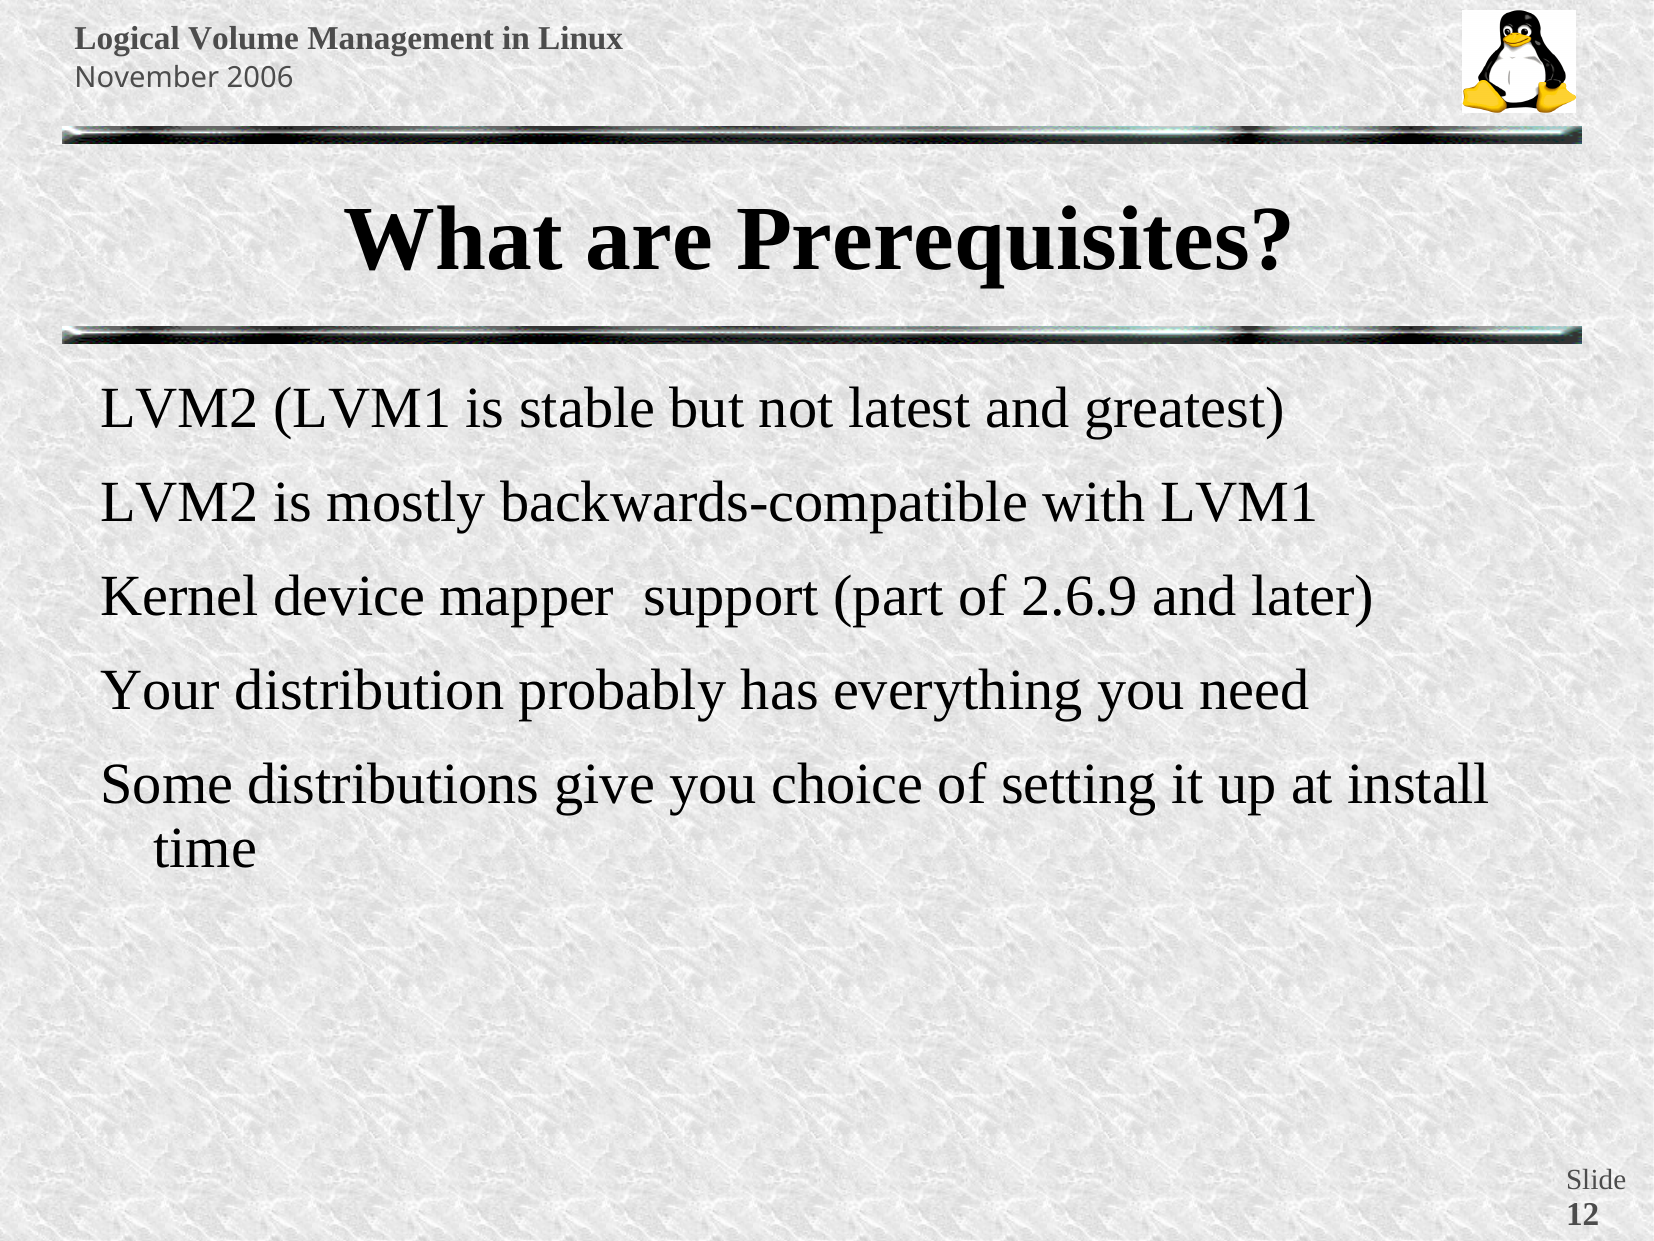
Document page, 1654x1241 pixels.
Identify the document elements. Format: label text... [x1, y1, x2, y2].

title What are Prerequisites? [59, 156, 1582, 320]
picture [0, 0, 1654, 1241]
list LVM2 (LVM1 is stable but not latest and greatest) LVM2 is mostly backwards-compatible with LVM1 Kernel device mapper support (part of 2.6.9 and later) Your distribution probably has everything you need Some distributions give you choice of setting it up at install time [82, 375, 1571, 1109]
